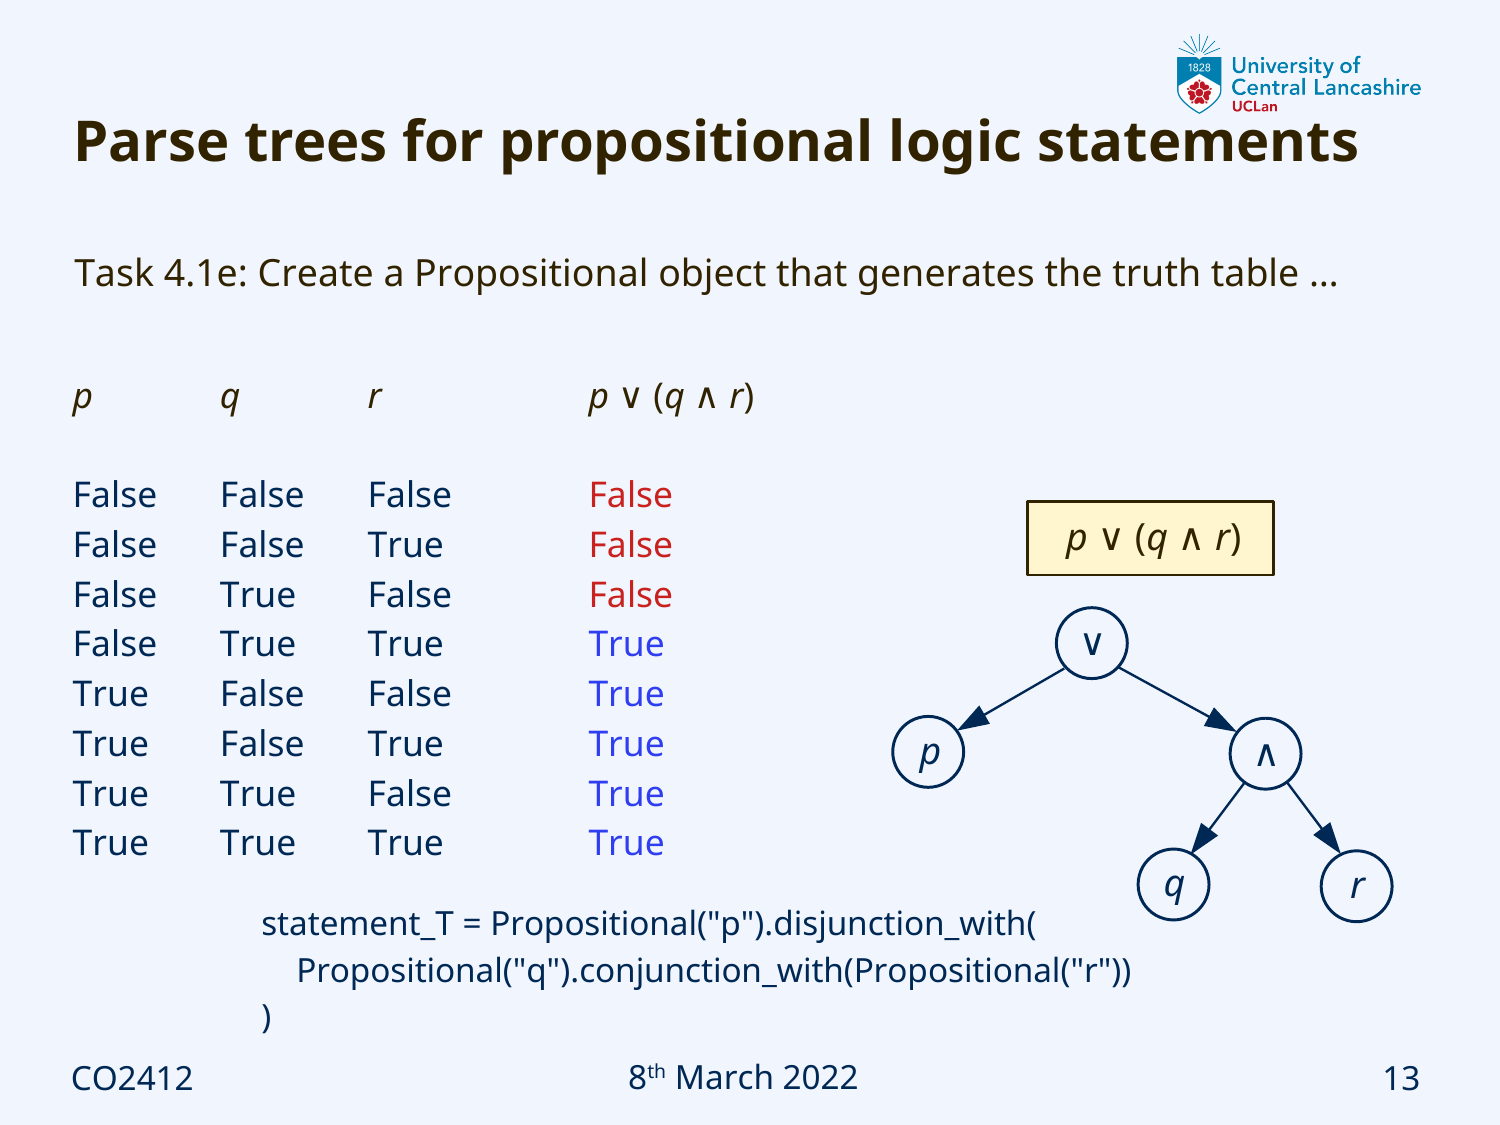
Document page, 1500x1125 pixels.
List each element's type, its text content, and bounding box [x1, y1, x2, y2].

text_box r [1319, 853, 1396, 914]
text_box p q r p ∨ (q ∧ r) False False False False False False True False False True False False False True True True True False False True True False True True True True False True True True True True [1198, 785, 1337, 871]
text_box Task 4.1e: Create a Propositional object that generates the truth table … [59, 234, 1435, 341]
text_box q [1136, 851, 1213, 912]
text_box statement_T = Propositional("p").disjunction_with( Propositional("q").conjunction_with(Propositional("r")) ) [246, 888, 1150, 1043]
text_box ∨ [1055, 610, 1131, 671]
text_box [1027, 566, 1274, 576]
text_box ∧ [1228, 721, 1305, 782]
title Parse trees for propositional logic statements [58, 93, 1475, 186]
picture [1177, 34, 1421, 93]
text_box p [892, 719, 968, 780]
text_box p q r p ∨ (q ∧ r) False False False False False False True False False True False False False True True True True False False True True False True True True True False True True True True True [57, 358, 1382, 871]
text_box [1027, 501, 1274, 505]
text_box p ∨ (q ∧ r) [952, 505, 1355, 566]
